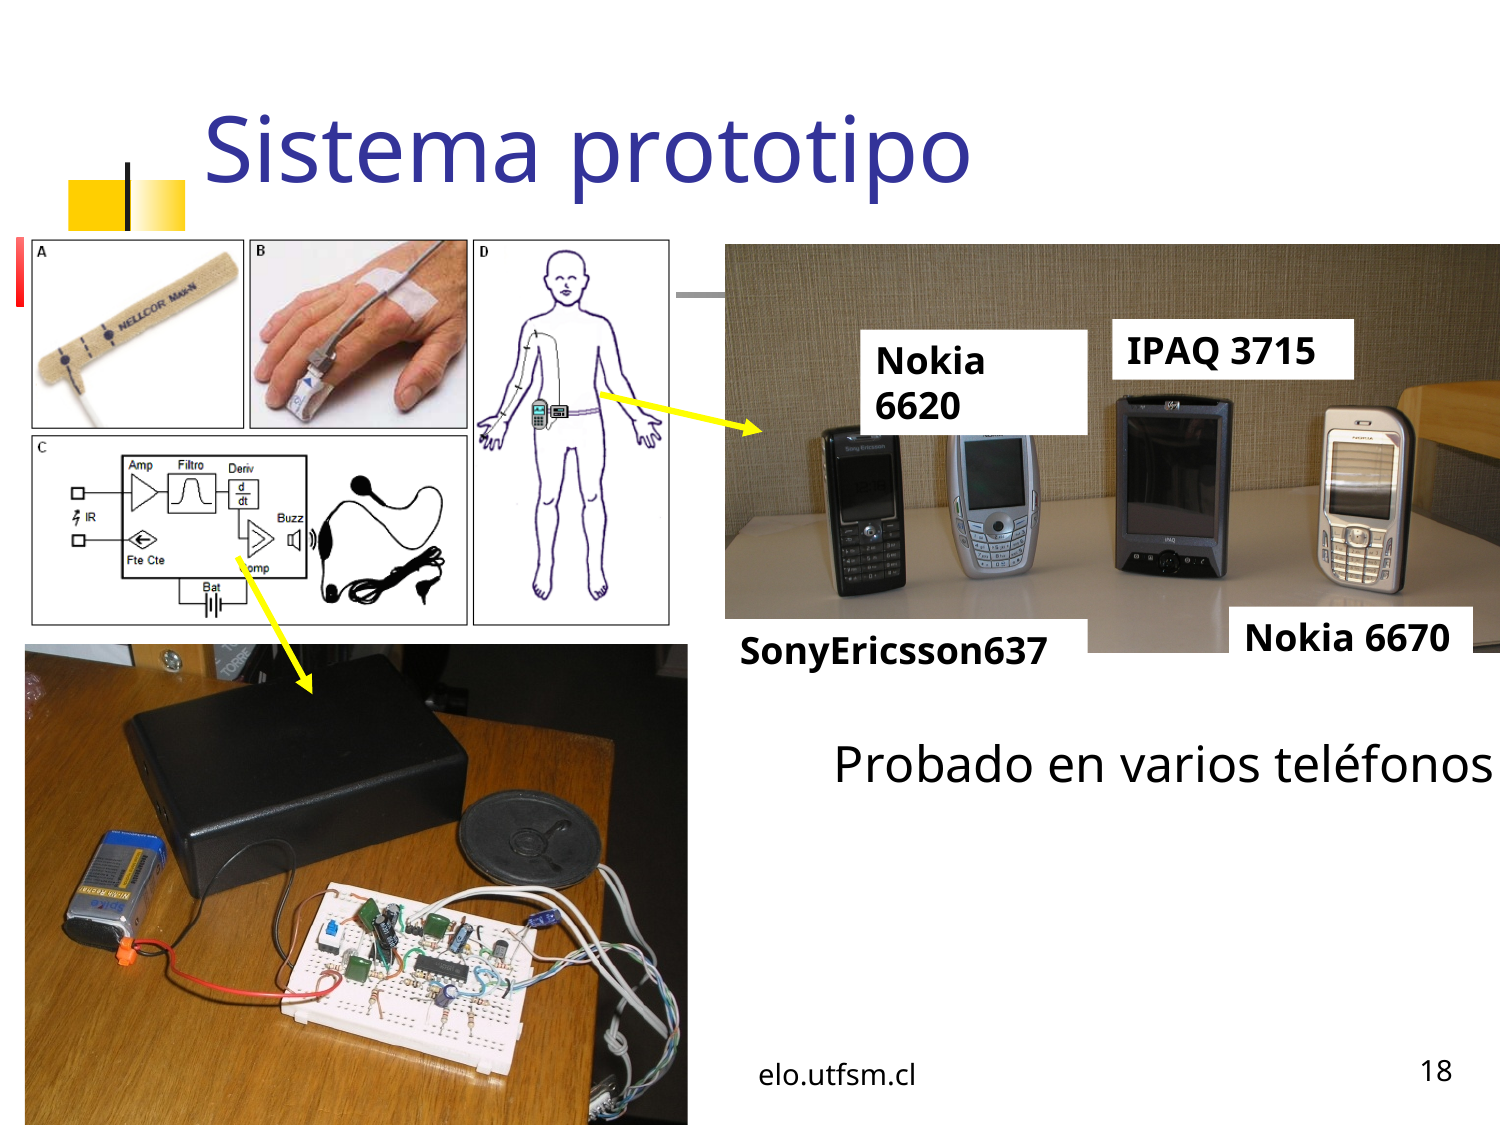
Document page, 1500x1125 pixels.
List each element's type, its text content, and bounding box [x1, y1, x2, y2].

text_box Probado en varios teléfonos [819, 725, 1500, 801]
text_box Nokia 6670 [1229, 606, 1473, 668]
text_box elo.utfsm.cl [688, 1024, 1075, 1100]
picture [24, 644, 688, 1125]
text_box Nokia 6620 [860, 329, 1088, 436]
text_box <number> [1155, 1024, 1468, 1100]
text_box IPAQ 3715 [1112, 319, 1355, 380]
title Sistema prototipo [188, 35, 1468, 218]
picture [24, 231, 676, 632]
picture [725, 244, 1500, 653]
text_box SonyEricsson637 [725, 619, 1088, 680]
